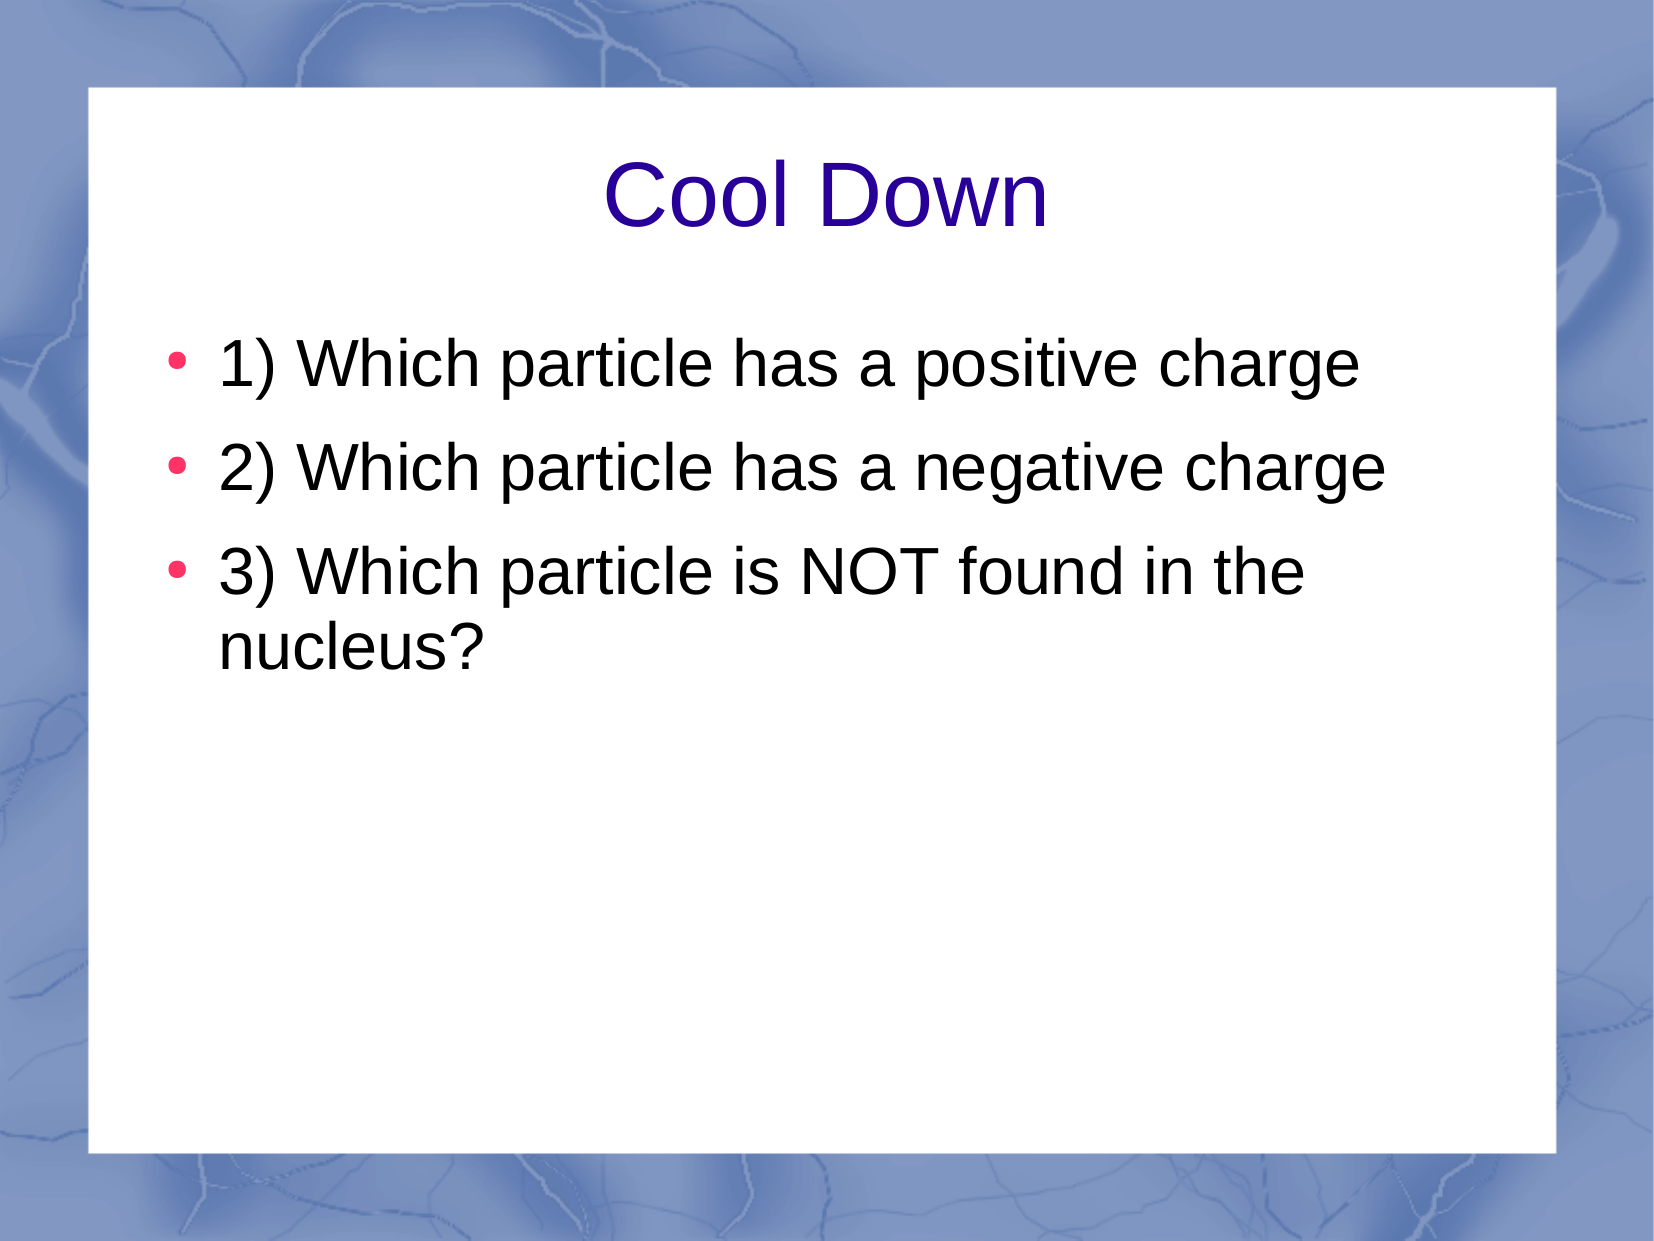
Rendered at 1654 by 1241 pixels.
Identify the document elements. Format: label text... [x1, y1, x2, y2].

picture [0, 0, 1654, 1241]
list 1) Which particle has a positive charge 2) Which particle has a negative charge 3) Which particle is NOT found in the nucleus? [147, 325, 1506, 996]
title Cool Down [118, 98, 1536, 291]
